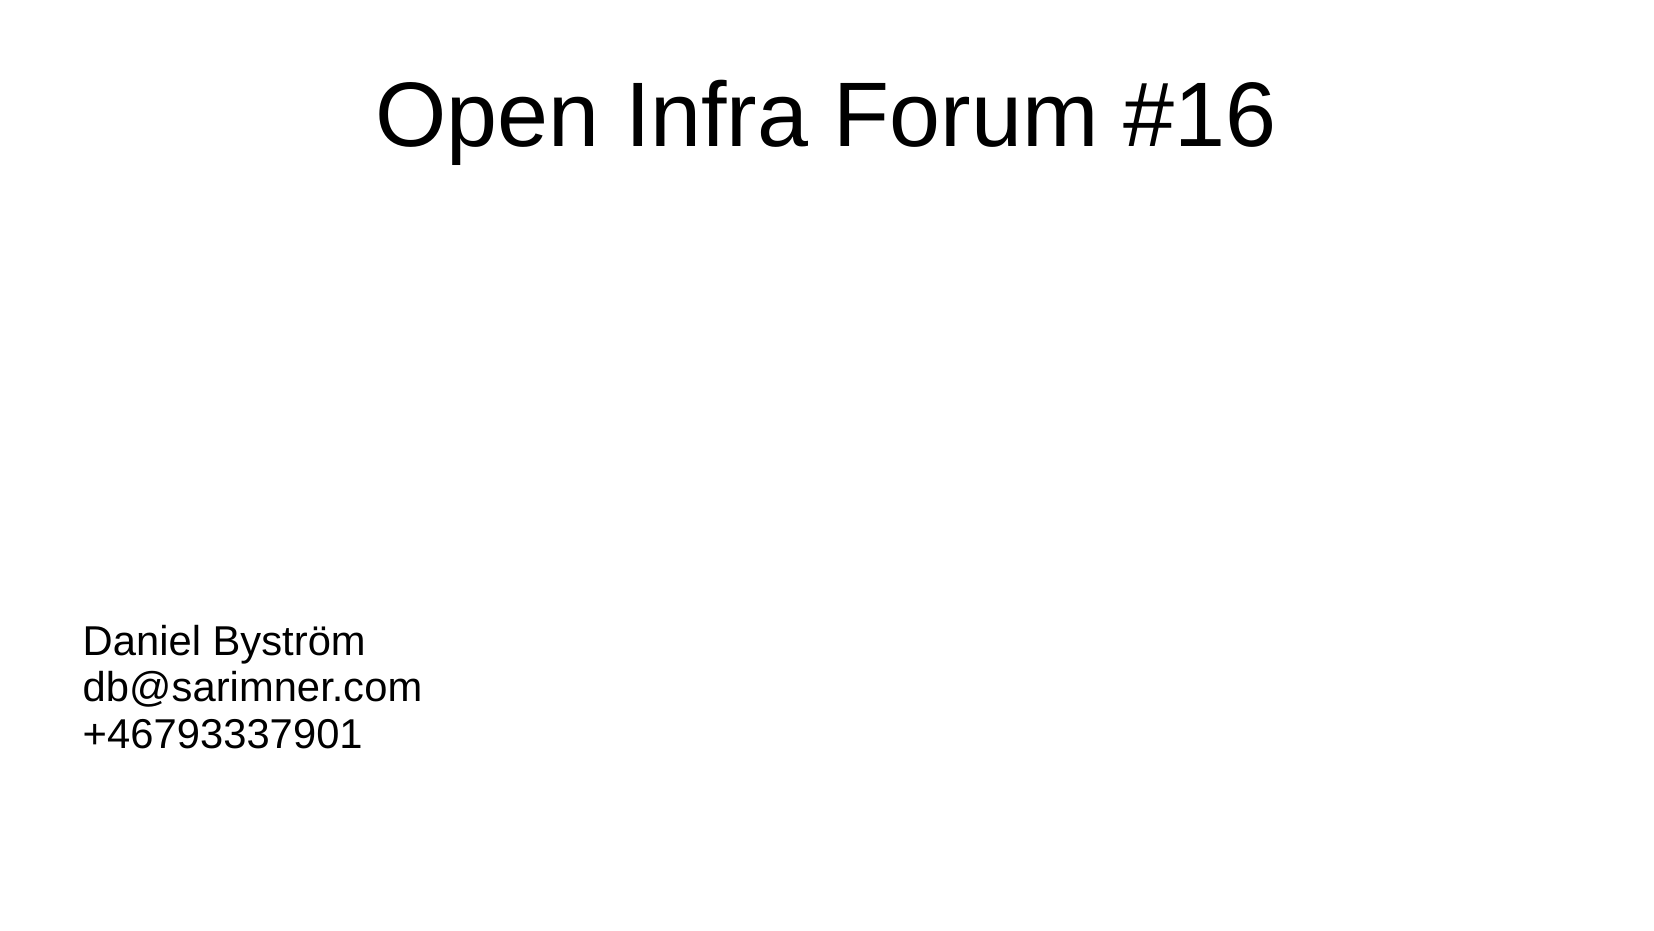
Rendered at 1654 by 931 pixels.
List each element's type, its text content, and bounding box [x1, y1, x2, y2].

subtitle Daniel Byström db@sarimner.com +46793337901 [82, 217, 1571, 758]
title Open Infra Forum #16 [82, 37, 1571, 193]
